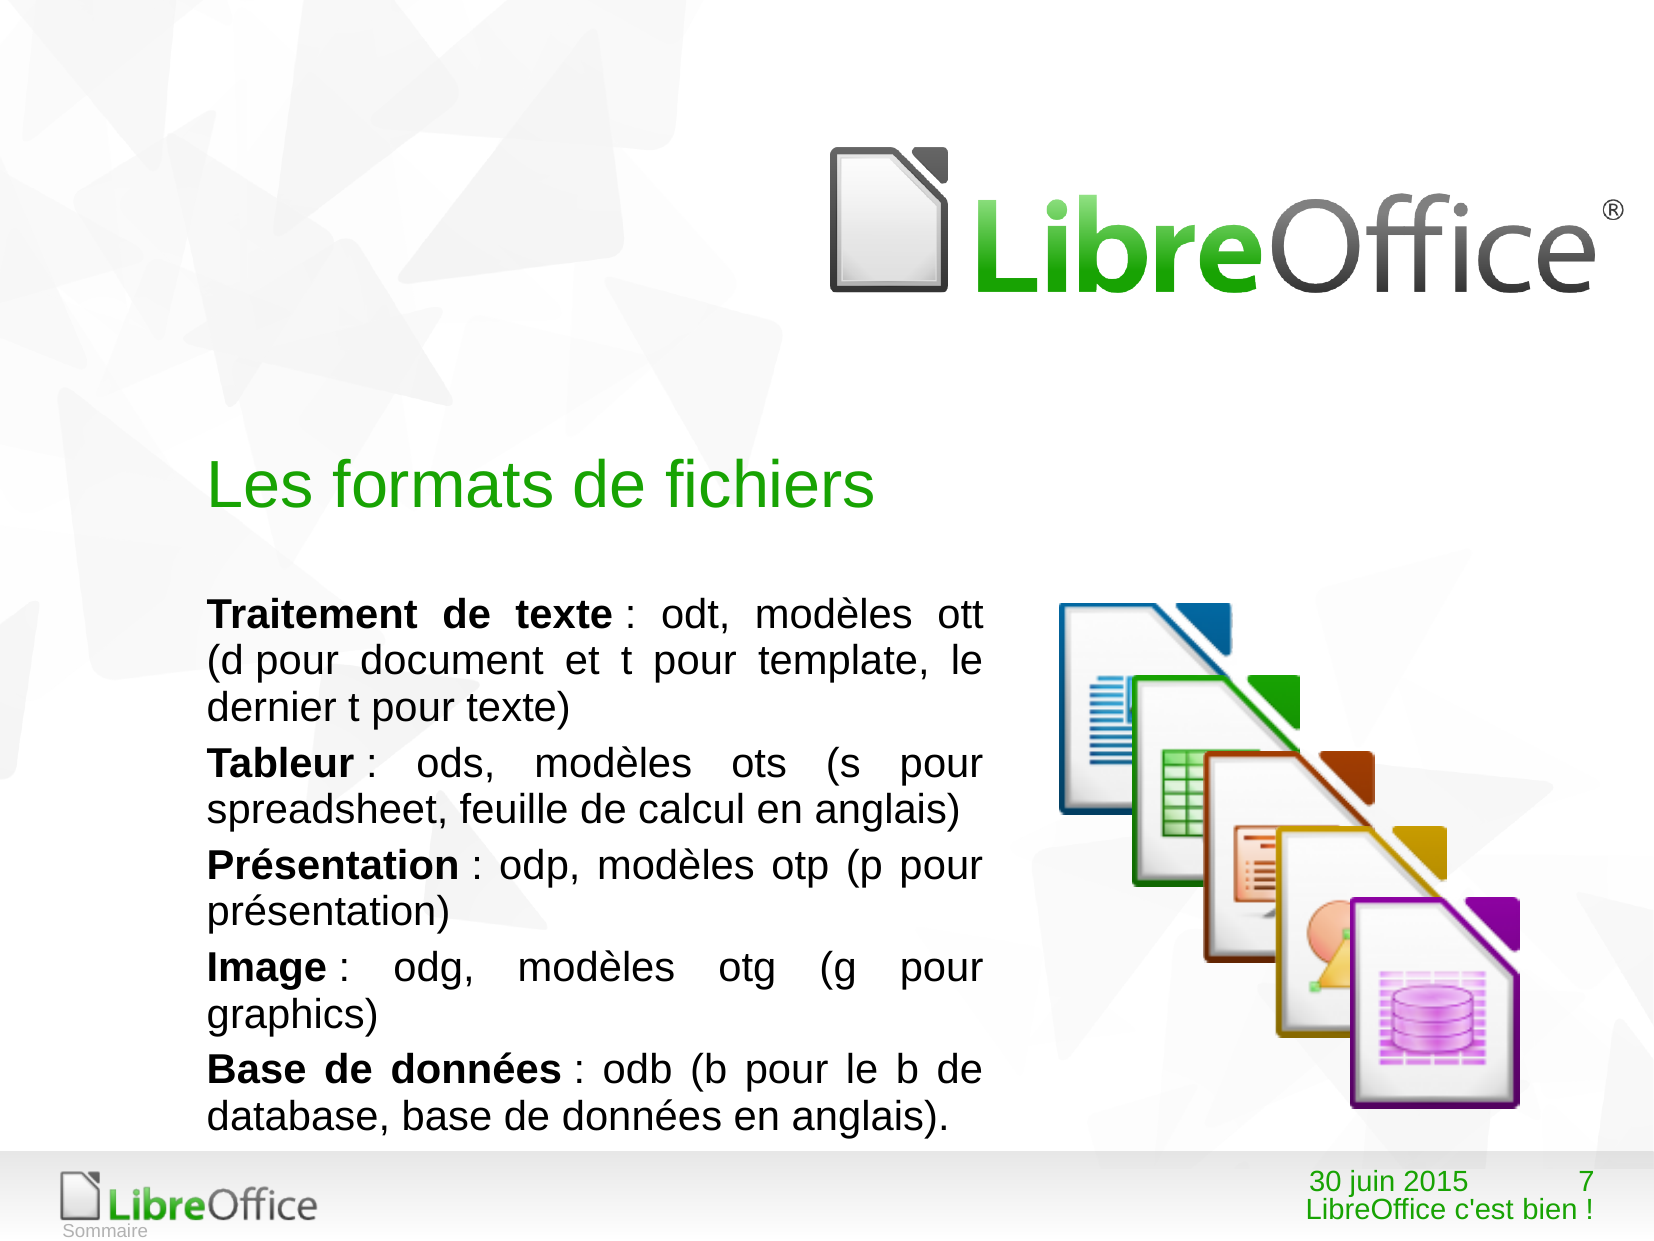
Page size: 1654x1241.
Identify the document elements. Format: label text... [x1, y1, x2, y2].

list Traitement de texte : odt, modèles ott (d pour document et t pour template, le dernier t pour texte) Tableur : ods, modèles ots (s pour spreadsheet, feuille de calcul en anglais) Présentation : odp, modèles otp (p pour présentation) Image : odg, modèles otg (g pour graphics) Base de données : odb (b pour le b de database, base de données en anglais). [206, 590, 984, 1241]
picture [41, 1152, 206, 1240]
picture [915, 548, 1654, 1169]
picture [0, 0, 1654, 930]
title Les formats de fichiers [206, 395, 1477, 573]
